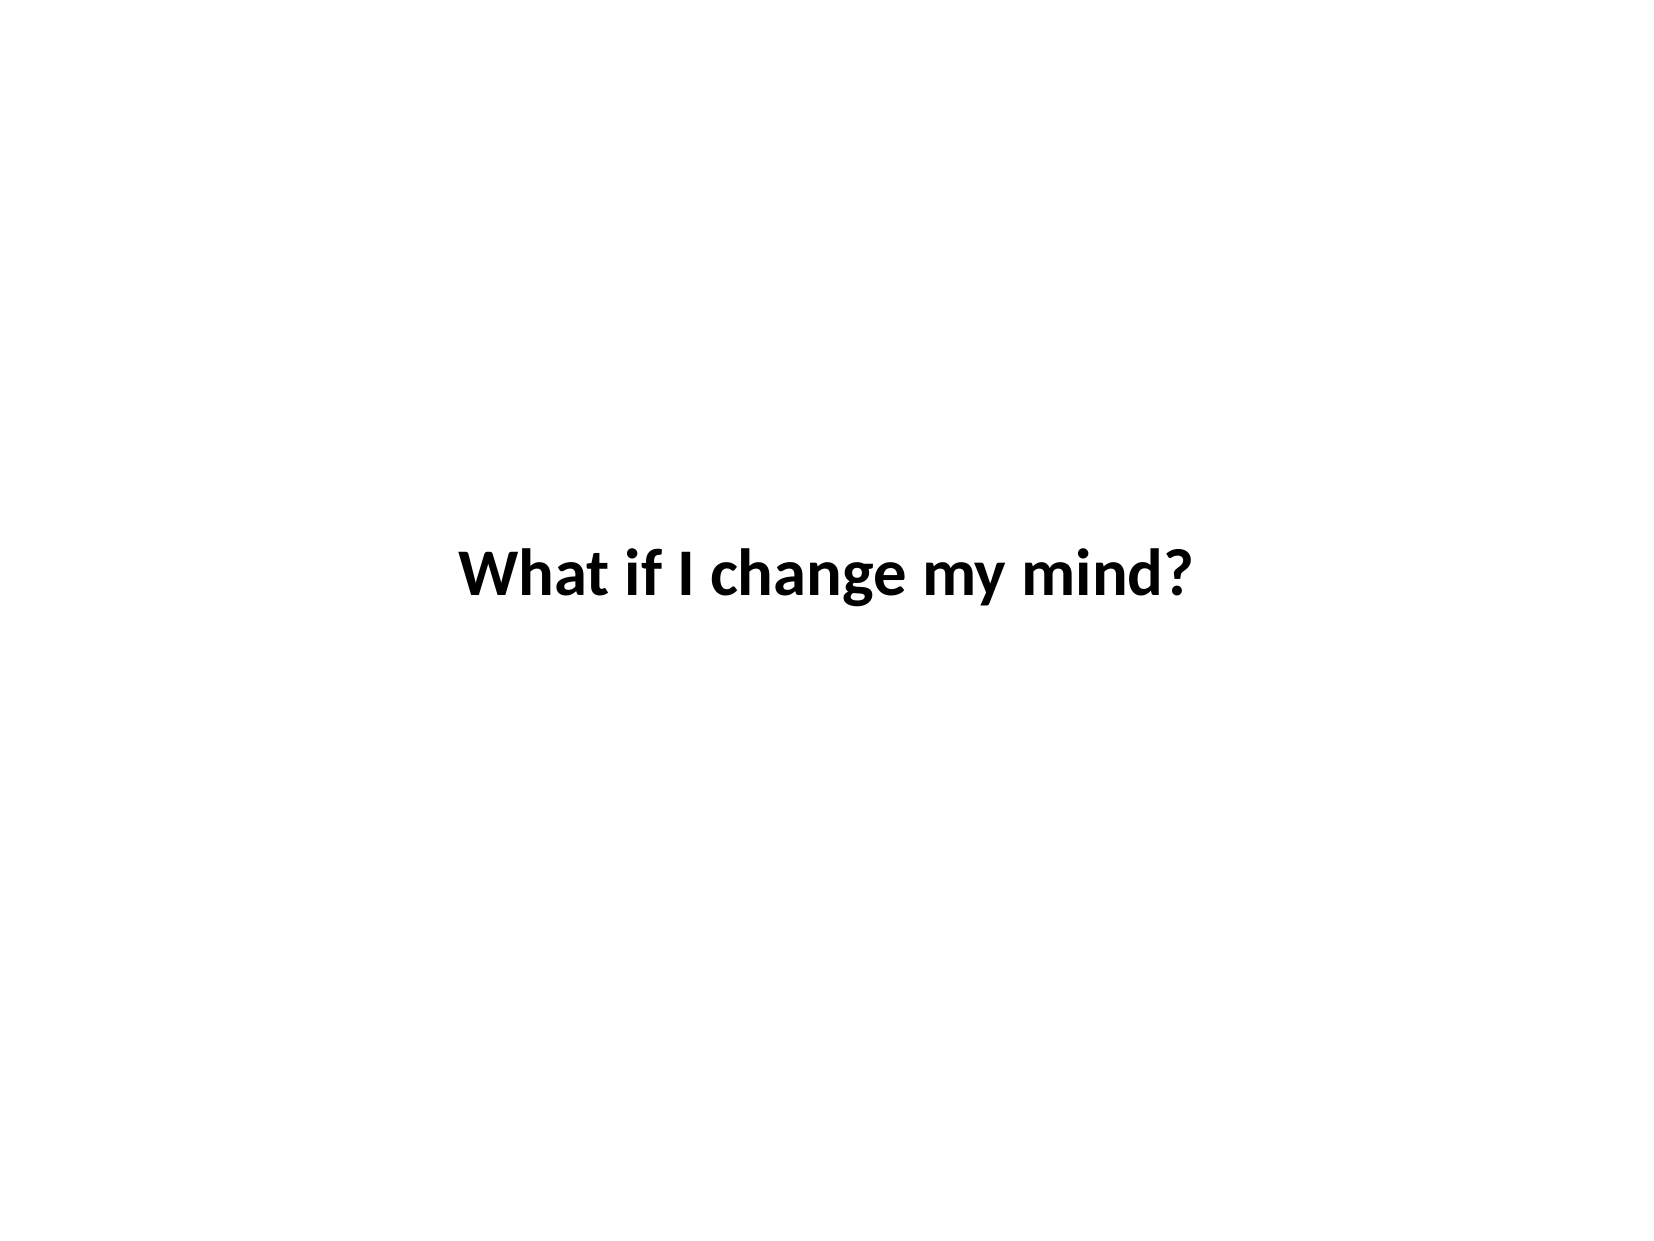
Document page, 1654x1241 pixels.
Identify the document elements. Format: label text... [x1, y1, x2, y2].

subtitle What if I change my mind? [82, 56, 1571, 1102]
